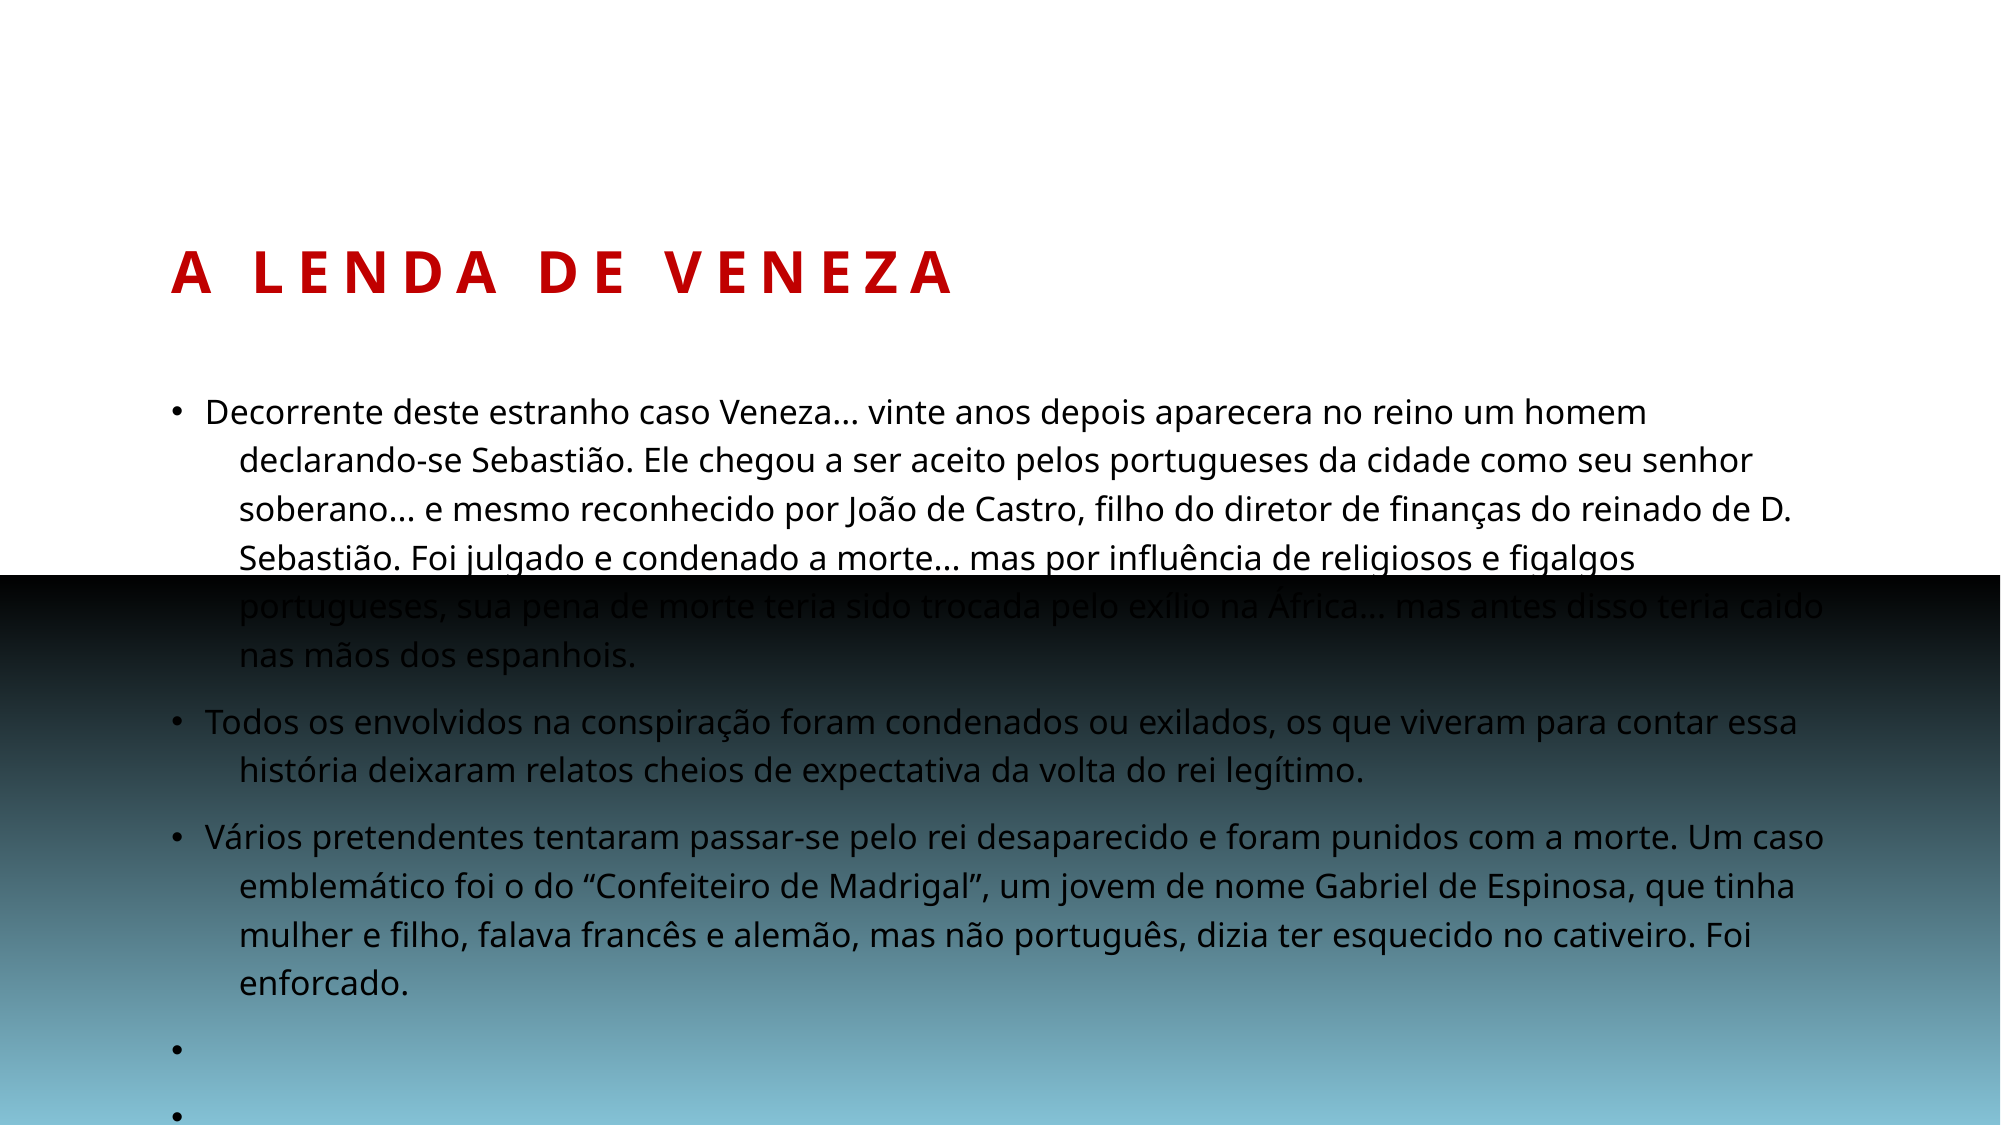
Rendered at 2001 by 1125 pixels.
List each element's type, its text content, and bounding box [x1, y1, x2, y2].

title A lenda de veneza [156, 124, 1844, 313]
list Decorrente deste estranho caso Veneza... vinte anos depois aparecera no reino um homem declarando-se Sebastião. Ele chegou a ser aceito pelos portugueses da cidade como seu senhor soberano... e mesmo reconhecido por João de Castro, filho do diretor de finanças do reinado de D. Sebastião. Foi julgado e condenado a morte... mas por influência de religiosos e figalgos portugueses, sua pena de morte teria sido trocada pelo exílio na África... mas antes disso teria caido nas mãos dos espanhois. Todos os envolvidos na conspiração foram condenados ou exilados, os que viveram para contar essa história deixaram relatos cheios de expectativa da volta do rei legítimo. Vários pretendentes tentaram passar-se pelo rei desaparecido e foram punidos com a morte. Um caso emblemático foi o do “Confeiteiro de Madrigal”, um jovem de nome Gabriel de Espinosa, que tinha mulher e filho, falava francês e alemão, mas não português, dizia ter esquecido no cativeiro. Foi enforcado. [156, 375, 1844, 1014]
